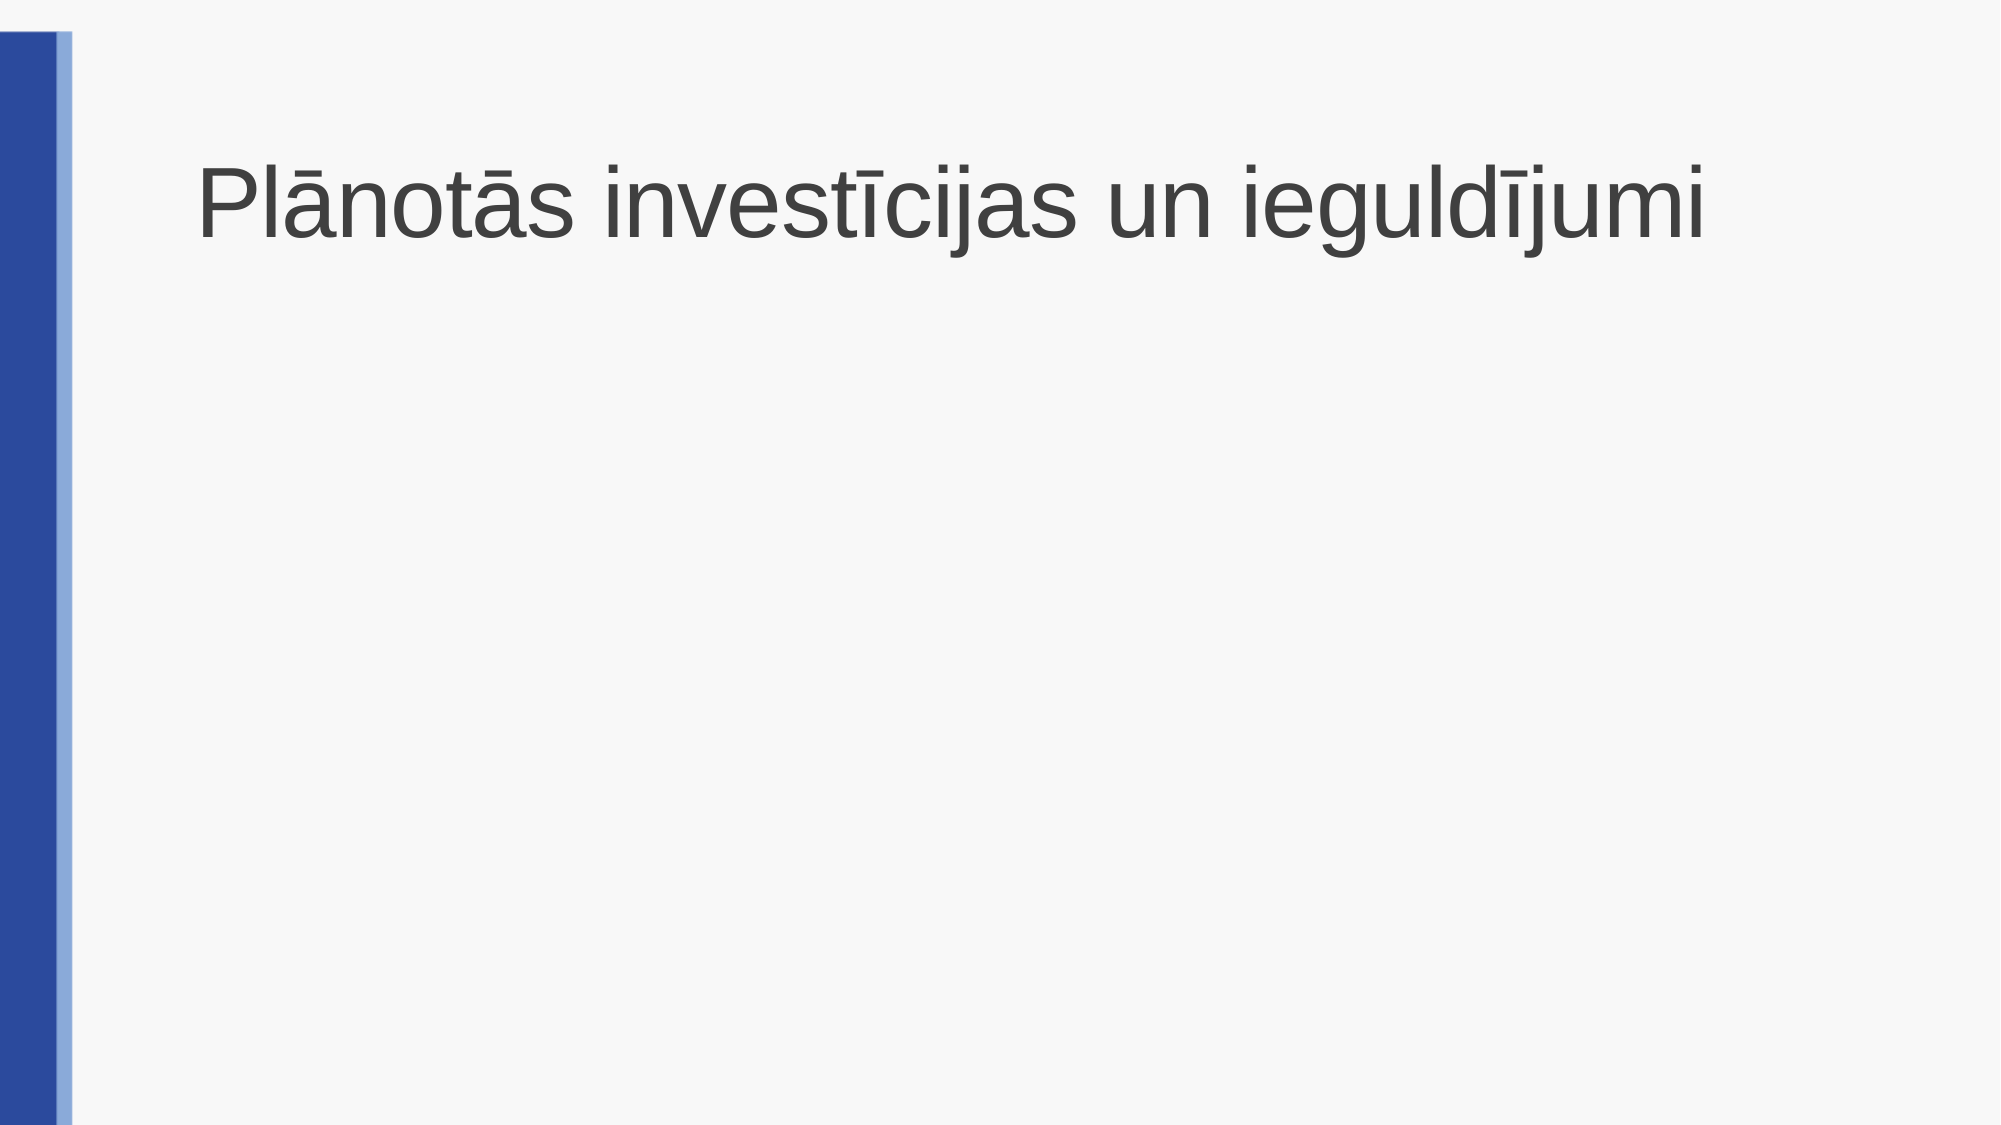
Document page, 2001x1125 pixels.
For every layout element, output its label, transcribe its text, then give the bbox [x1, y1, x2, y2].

title Plānotās investīcijas un ieguldījumi [180, 130, 1906, 266]
